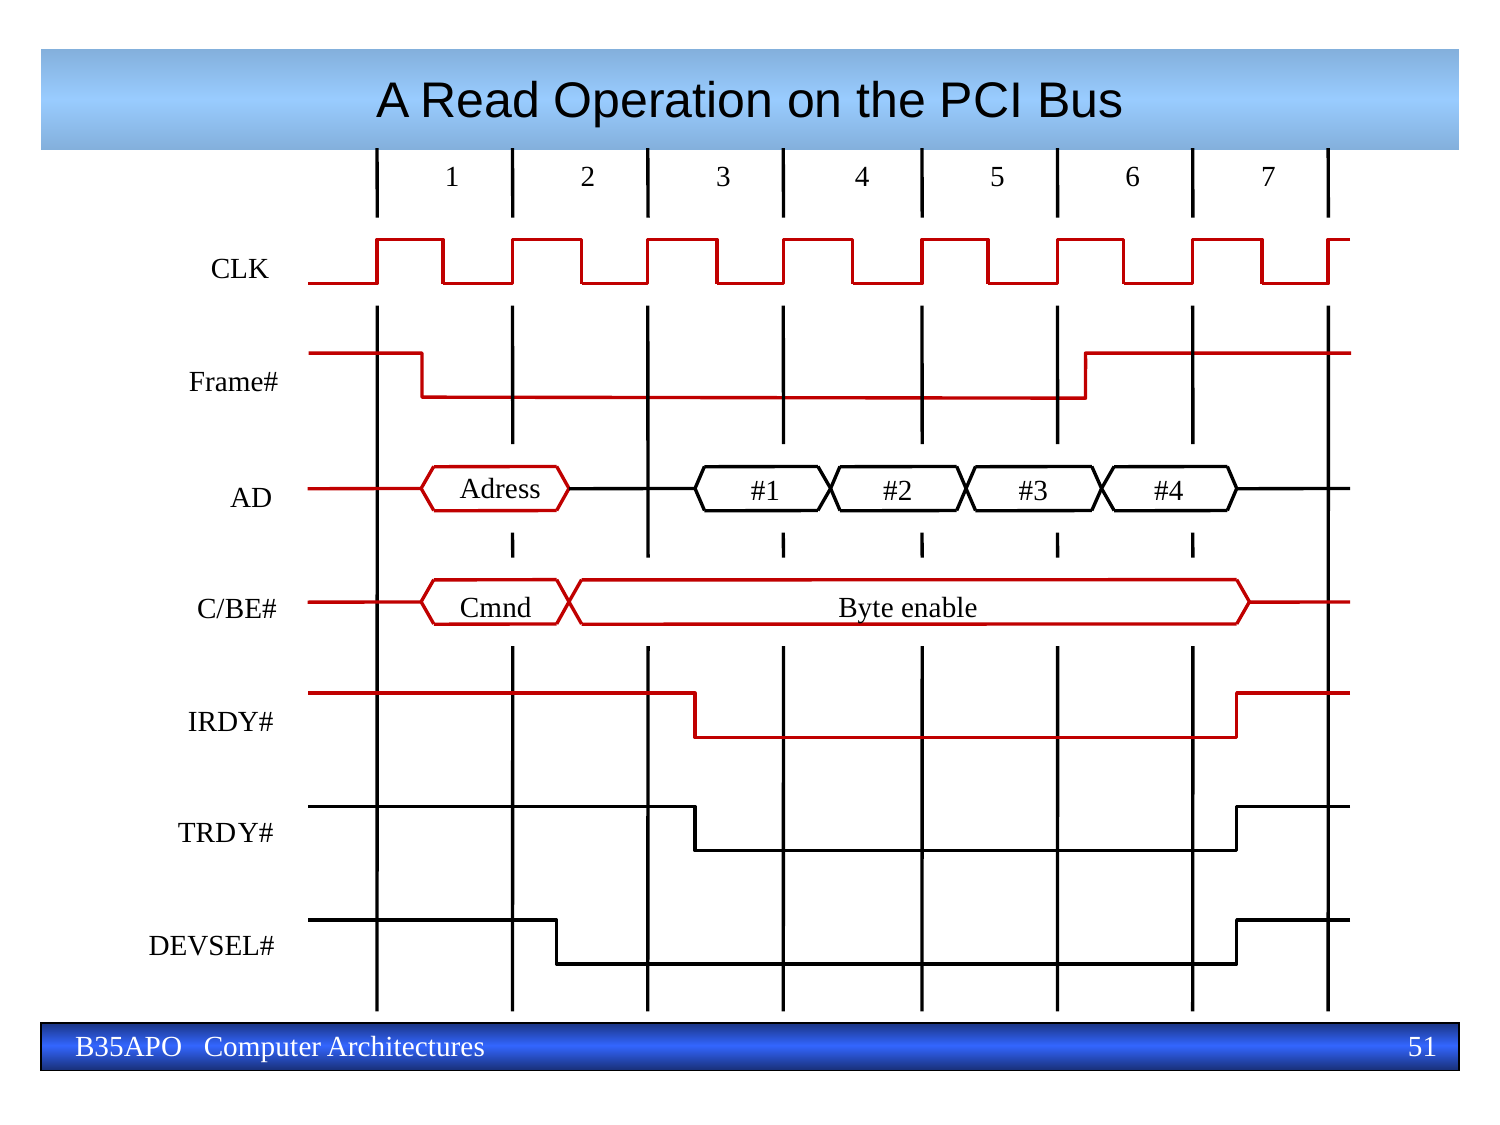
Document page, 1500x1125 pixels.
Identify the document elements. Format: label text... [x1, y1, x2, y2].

text_box #3 [1018, 471, 1049, 507]
text_box DEVSEL# [148, 926, 275, 962]
text_box 7 [1260, 157, 1276, 193]
text_box #4 [1154, 471, 1184, 507]
text_box Frame# [188, 362, 279, 398]
text_box Adress [459, 469, 542, 505]
text_box #2 [883, 471, 913, 507]
text_box IRD [223, 713, 234, 730]
text_box C/BE# [197, 589, 277, 625]
text_box #1 [750, 471, 781, 507]
title A Read Operation on the PCI Bus [41, 49, 1459, 150]
text_box TRD [177, 812, 236, 848]
text_box 4 [854, 157, 870, 193]
text_box AD [237, 490, 243, 499]
text_box Byte enable [838, 588, 978, 624]
text_box 5 [990, 157, 1005, 193]
text_box 3 [716, 157, 731, 193]
text_box Y# [237, 702, 274, 738]
text_box 2 [580, 157, 596, 193]
text_box CLK [210, 248, 269, 284]
text_box IRD [187, 702, 237, 738]
text_box AD [230, 478, 273, 514]
text_box Y# [237, 812, 274, 848]
text_box 6 [1125, 157, 1141, 193]
text_box Cmnd [459, 588, 532, 624]
text_box 1 [445, 157, 460, 193]
